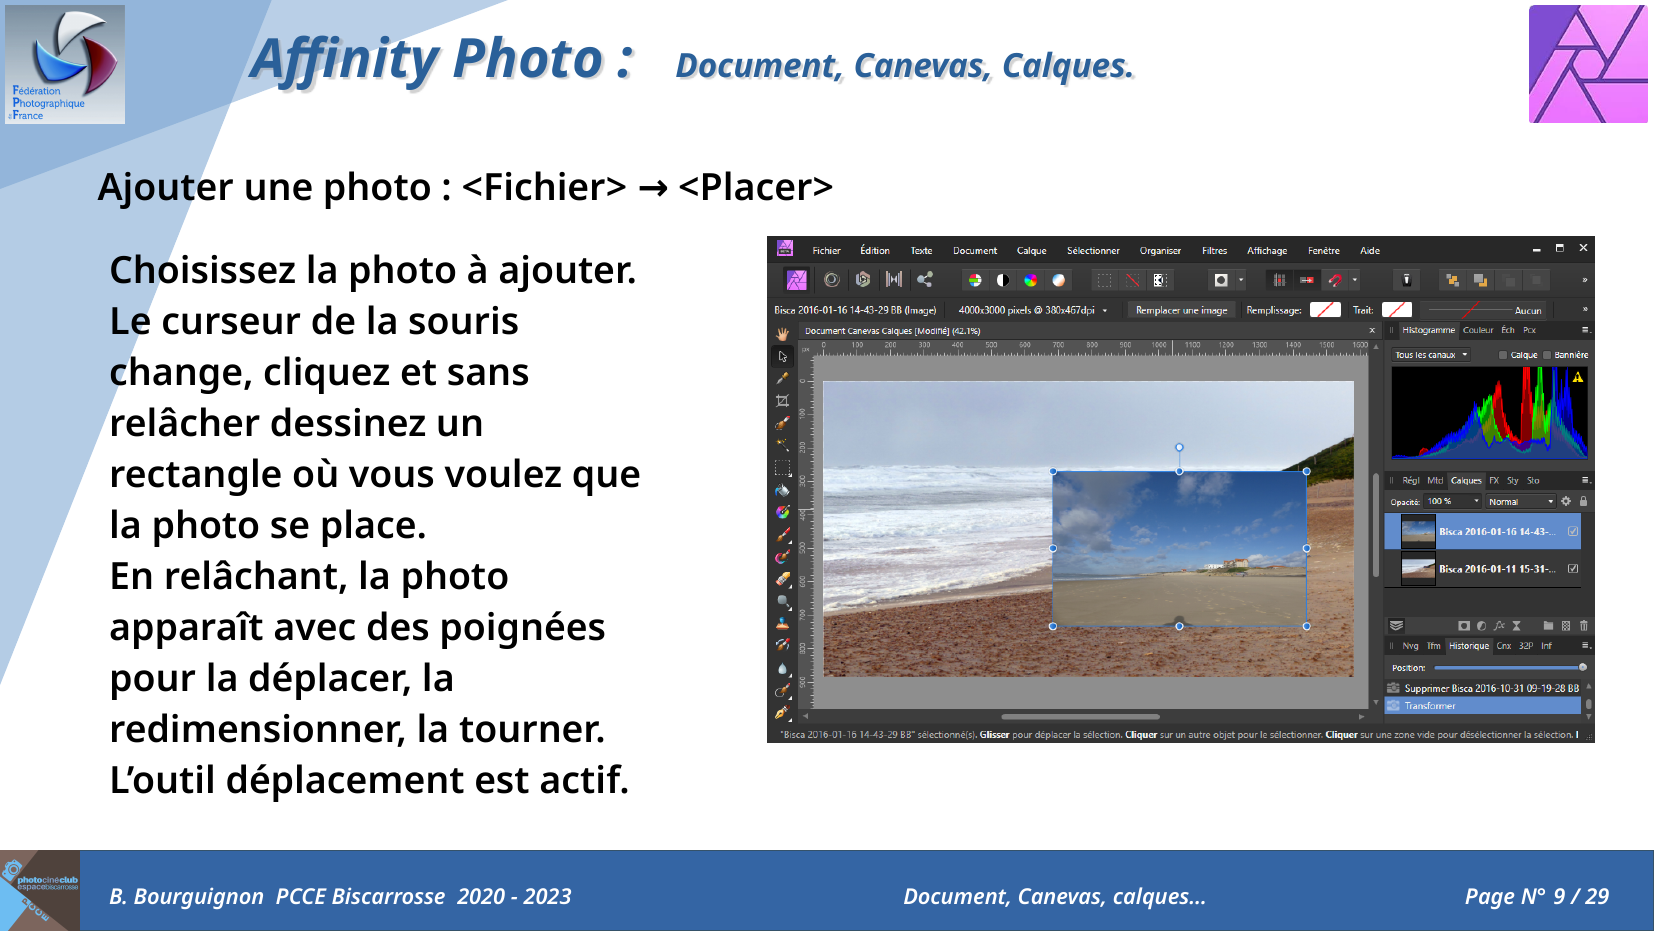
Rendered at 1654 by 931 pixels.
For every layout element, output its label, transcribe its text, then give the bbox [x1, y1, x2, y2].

picture [767, 236, 1595, 743]
picture [0, 850, 80, 931]
text_box Ajouter une photo : <Fichier> → <Placer> [82, 153, 1082, 216]
picture [1529, 5, 1648, 123]
picture [5, 5, 125, 124]
text_box Choisissez la photo à ajouter. Le curseur de la souris change, cliquez et sans relâcher dessinez un rectangle où vous voulez que la photo se place. En relâchant, la photo apparaît avec des poignées pour la déplacer, la redimensionner, la tourner. L’outil déplacement est actif. [94, 236, 674, 725]
